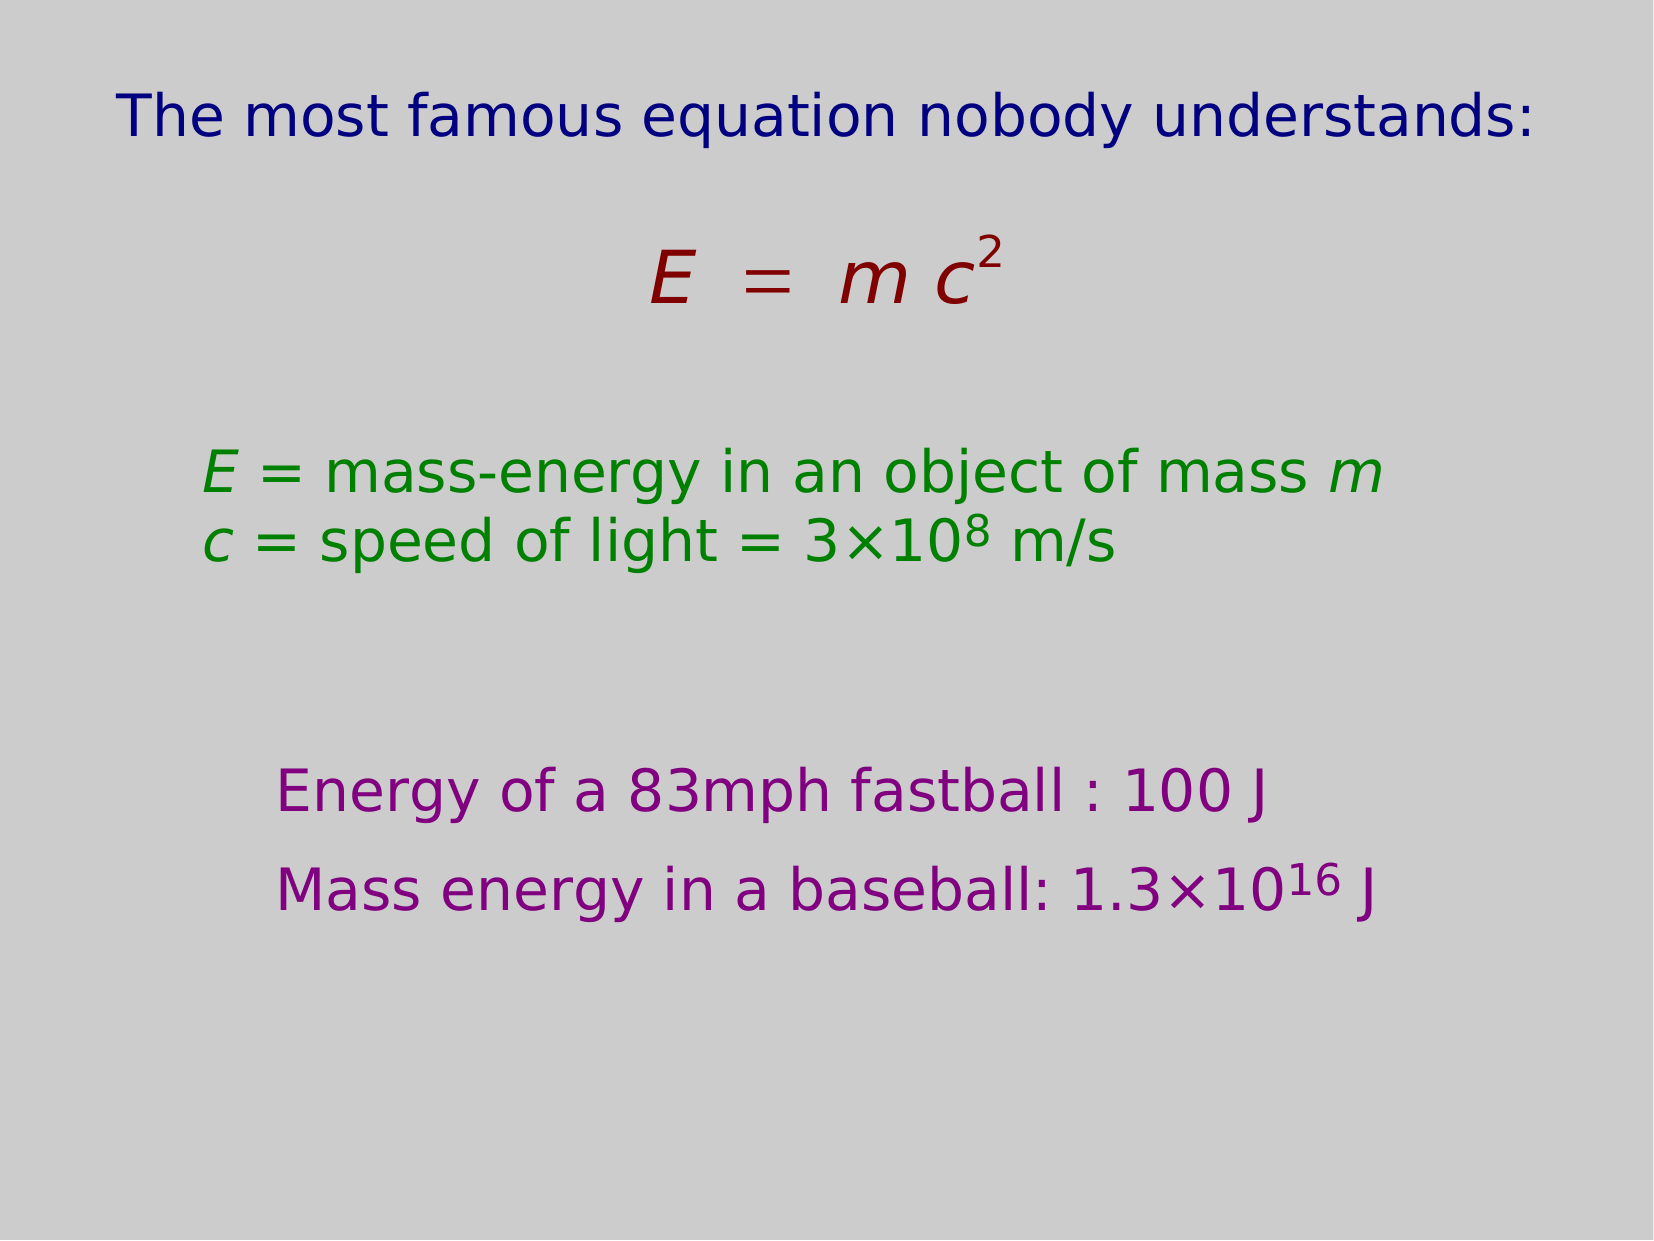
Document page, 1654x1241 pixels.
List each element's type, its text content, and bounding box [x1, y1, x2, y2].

text_box The most famous equation nobody understands: [102, 75, 1552, 158]
text_box Energy of a 83mph fastball : 100 J Mass energy in a baseball: 1.3×1016 J [260, 750, 1392, 932]
text_box E = mass-energy in an object of mass m c = speed of light = 3×108 m/s [187, 431, 1401, 583]
chart [641, 226, 1012, 321]
